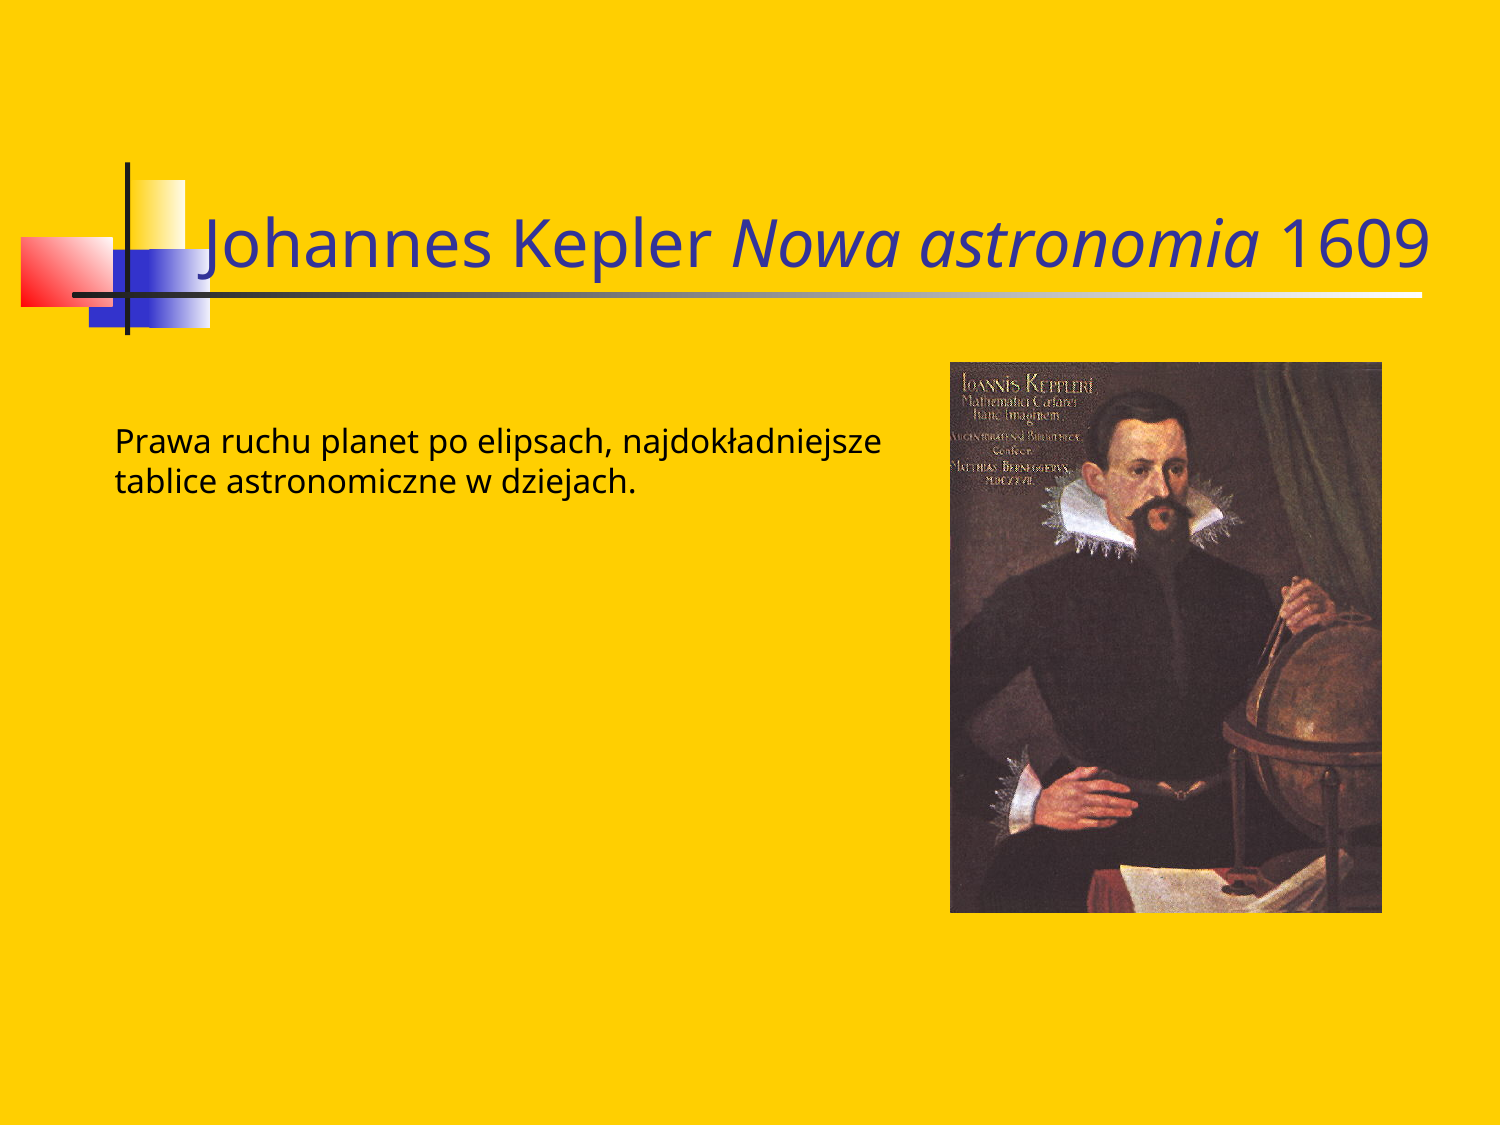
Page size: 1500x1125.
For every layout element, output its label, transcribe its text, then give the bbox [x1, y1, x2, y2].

picture [950, 362, 1382, 913]
text_box Prawa ruchu planet po elipsach, najdokładniejsze tablice astronomiczne w dziejach. [99, 412, 901, 508]
title Johannes Kepler Nowa astronomia 1609 [188, 101, 1468, 289]
